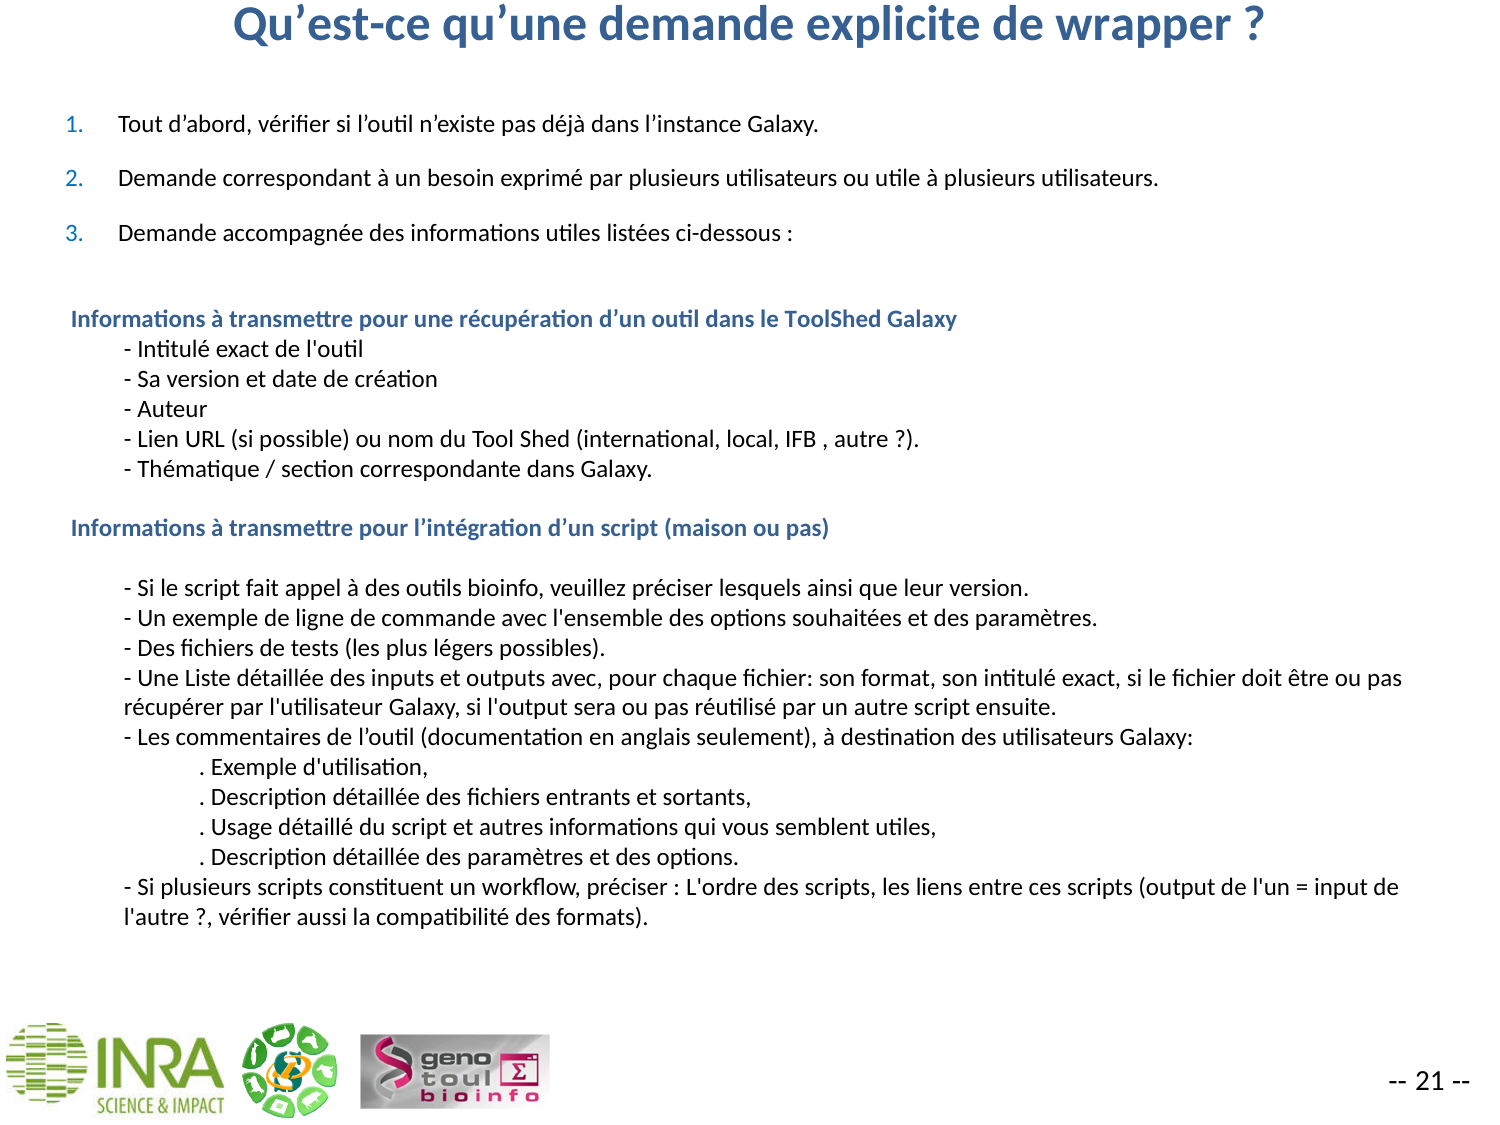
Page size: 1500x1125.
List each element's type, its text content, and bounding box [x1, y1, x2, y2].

text_box Informations à transmettre pour une récupération d’un outil dans le ToolShed Galaxy - Intitulé exact de l'outil - Sa version et date de création - Auteur - Lien URL (si possible) ou nom du Tool Shed (international, local, IFB , autre ?). - Thématique / section correspondante dans Galaxy. Informations à transmettre pour l’intégration d’un script (maison ou pas) - Si le script fait appel à des outils bioinfo, veuillez préciser lesquels ainsi que leur version. - Un exemple de ligne de commande avec l'ensemble des options souhaitées et des paramètres. - Des fichiers de tests (les plus légers possibles). - Une Liste détaillée des inputs et outputs avec, pour chaque fichier: son format, son intitulé exact, si le fichier doit être ou pas récupérer par l'utilisateur Galaxy, si l'output sera ou pas réutilisé par un autre script ensuite. - Les commentaires de l’outil (documentation en anglais seulement), à destination des utilisateurs Galaxy: . Exemple d'utilisation, . Description détaillée des fichiers entrants et sortants, . Usage détaillé du script et autres informations qui vous semblent utiles, . Description détaillée des paramètres et des options. - Si plusieurs scripts constituent un workflow, préciser : L'ordre des scripts, les liens entre ces scripts (output de l'un = input de l'autre ?, vérifier aussi la compatibilité des formats). [53, 302, 1471, 988]
text_box Qu’est-ce qu’une demande explicite de wrapper ? [0, 0, 1500, 73]
list Tout d’abord, vérifier si l’outil n’existe pas déjà dans l’instance Galaxy. Demande correspondant à un besoin exprimé par plusieurs utilisateurs ou utile à plusieurs utilisateurs. Demande accompagnée des informations utiles listées ci-dessous : [29, 113, 1483, 291]
